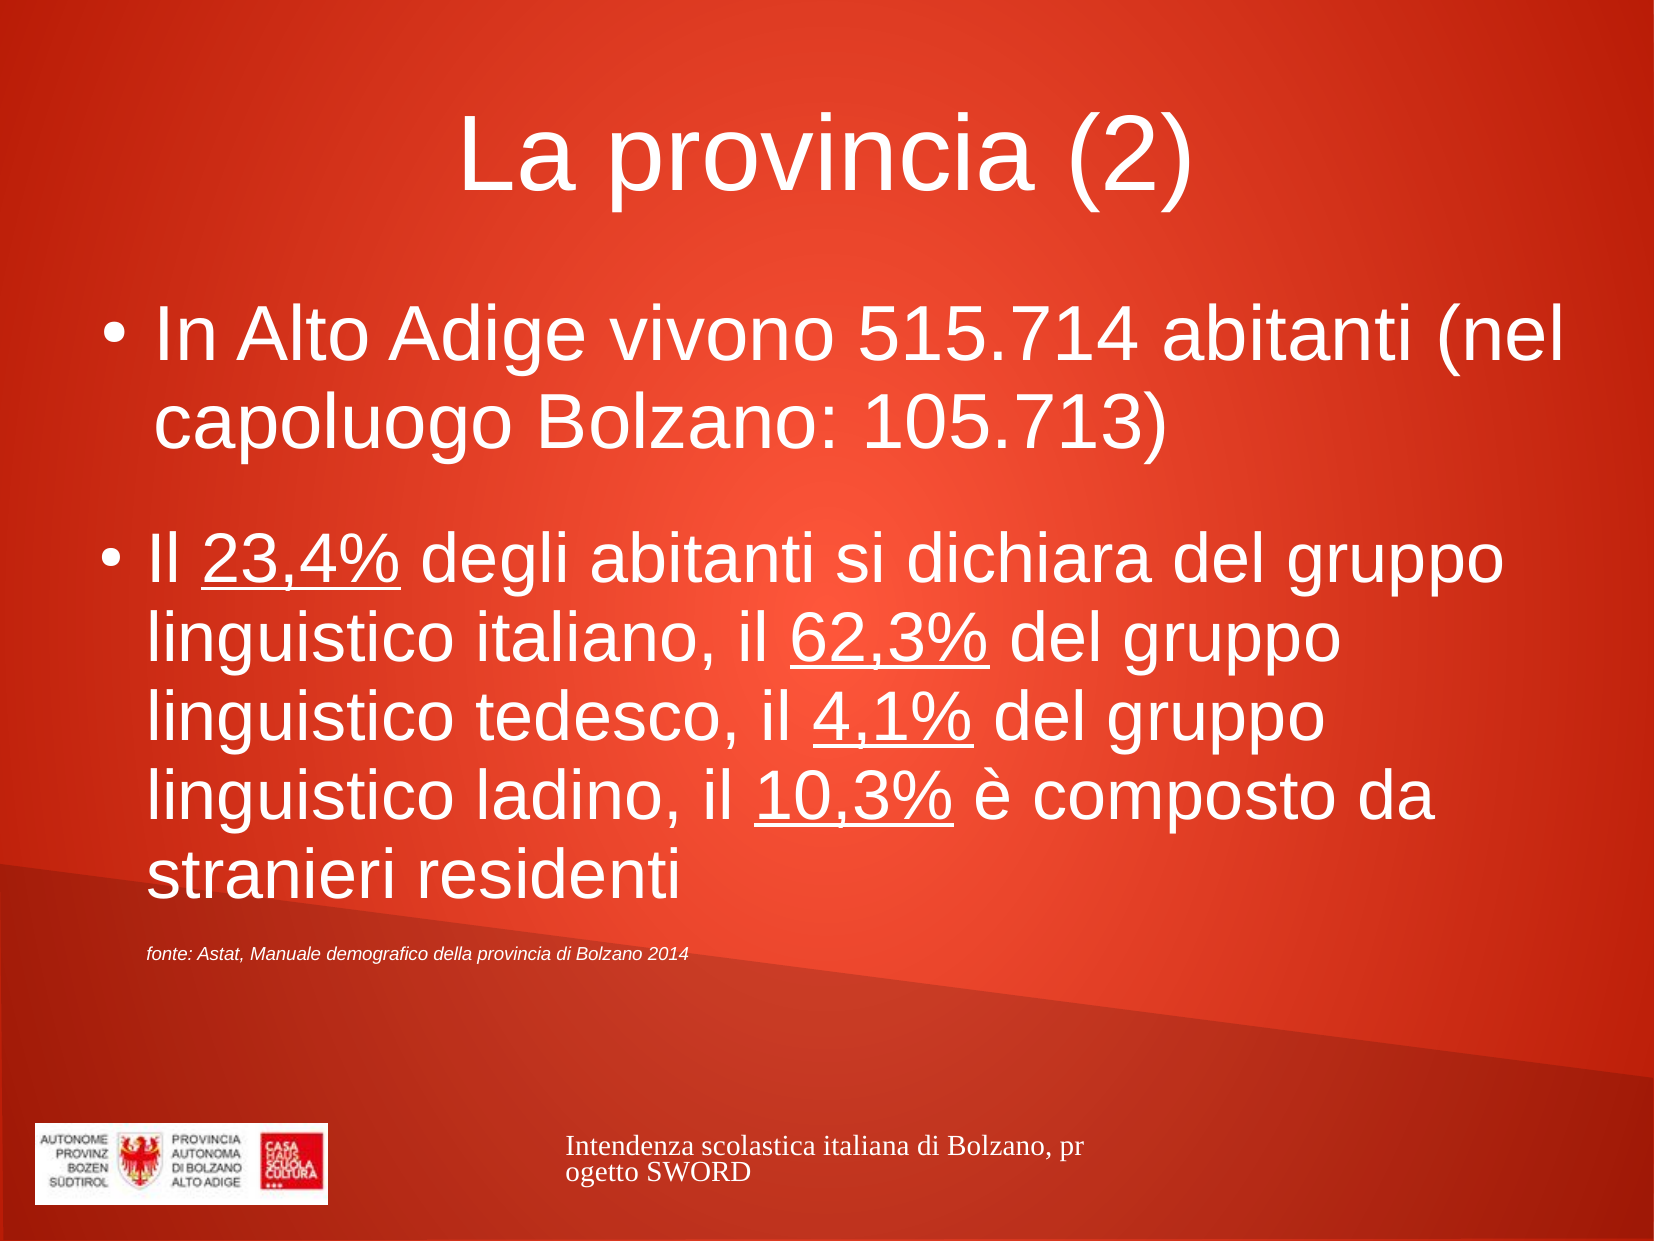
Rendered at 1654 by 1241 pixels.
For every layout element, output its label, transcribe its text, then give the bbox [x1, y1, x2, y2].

title La provincia (2) [82, 49, 1571, 257]
list Il 23,4% degli abitanti si dichiara del gruppo linguistico italiano, il 62,3% del gruppo linguistico tedesco, il 4,1% del gruppo linguistico ladino, il 10,3% è composto da stranieri residenti fonte: Astat, Manuale demografico della provincia di Bolzano 2014 [82, 519, 1571, 969]
list In Alto Adige vivono 515.714 abitanti (nel capoluogo Bolzano: 105.713) [82, 290, 1571, 519]
picture [35, 1123, 328, 1205]
